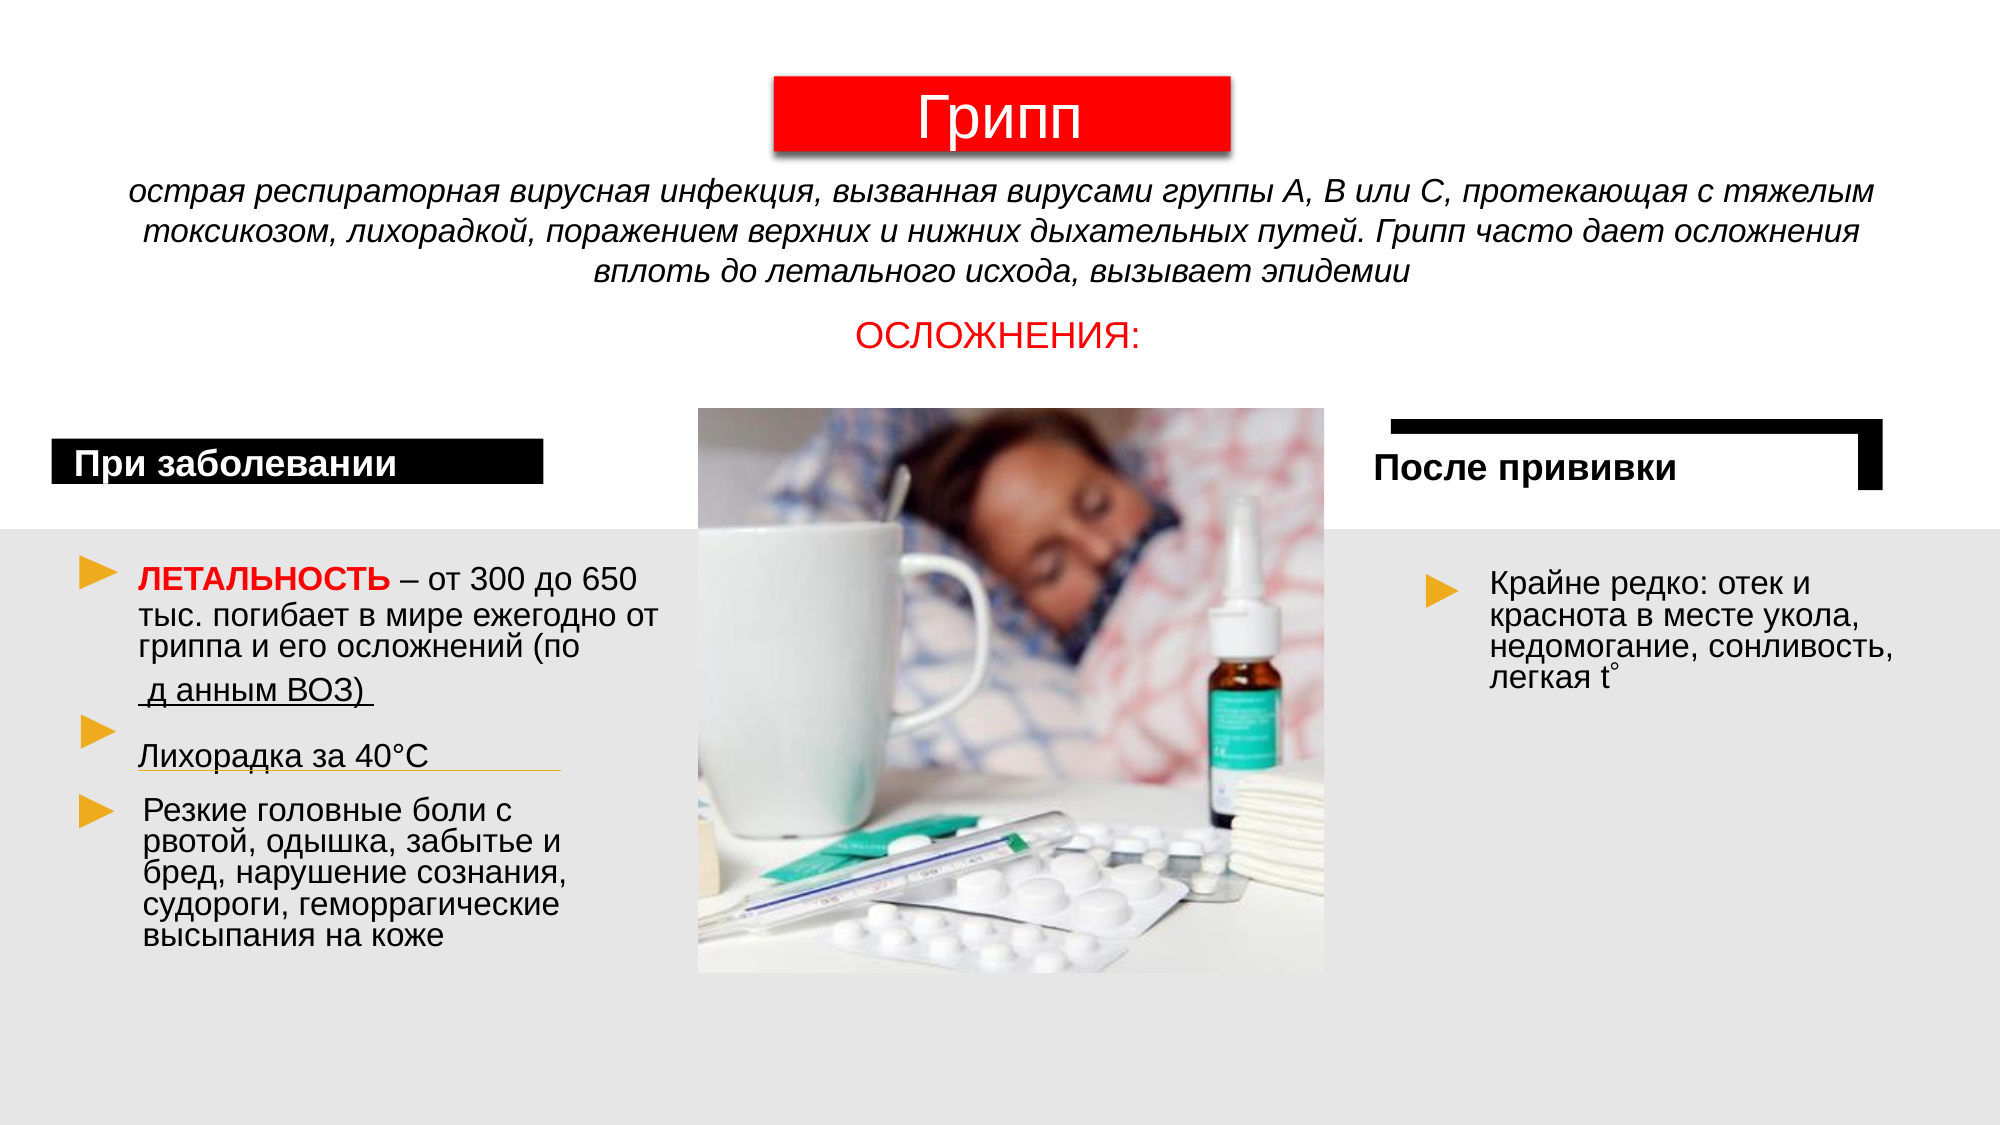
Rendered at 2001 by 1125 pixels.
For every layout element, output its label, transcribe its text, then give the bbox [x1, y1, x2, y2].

text_box [764, 69, 1241, 168]
text_box Грипп [773, 76, 1231, 152]
text_box ЛЕТАЛЬНОСТЬ – от 300 до 650 тыс. погибает в мире ежегодно от гриппа и его осложнений (по д анным ВОЗ) Лихорадка за 40°C [135, 557, 664, 774]
text_box острая респираторная вирусная инфекция, вызванная вирусами группы А, В или С, протекающая с тяжелым токсикозом, лихорадкой, поражением верхних и нижних дыхательных путей. Грипп часто дает осложнения вплоть до летального исхода, вызывает эпидемии ОСЛОЖНЕНИЯ: [125, 169, 1879, 356]
text_box При заболевании [51, 438, 544, 484]
text_box После прививки [1371, 443, 1680, 489]
text_box Крайне редко: отек и краснота в месте укола, недомогание, сонливость, легкая t [1487, 570, 1899, 695]
text_box Резкие головные боли с рвотой, одышка, забытье и бред, нарушение сознания, судороги, геморрагические высыпания на коже [140, 796, 572, 953]
text_box [0, 408, 2000, 1125]
text_box [1372, 419, 1883, 505]
